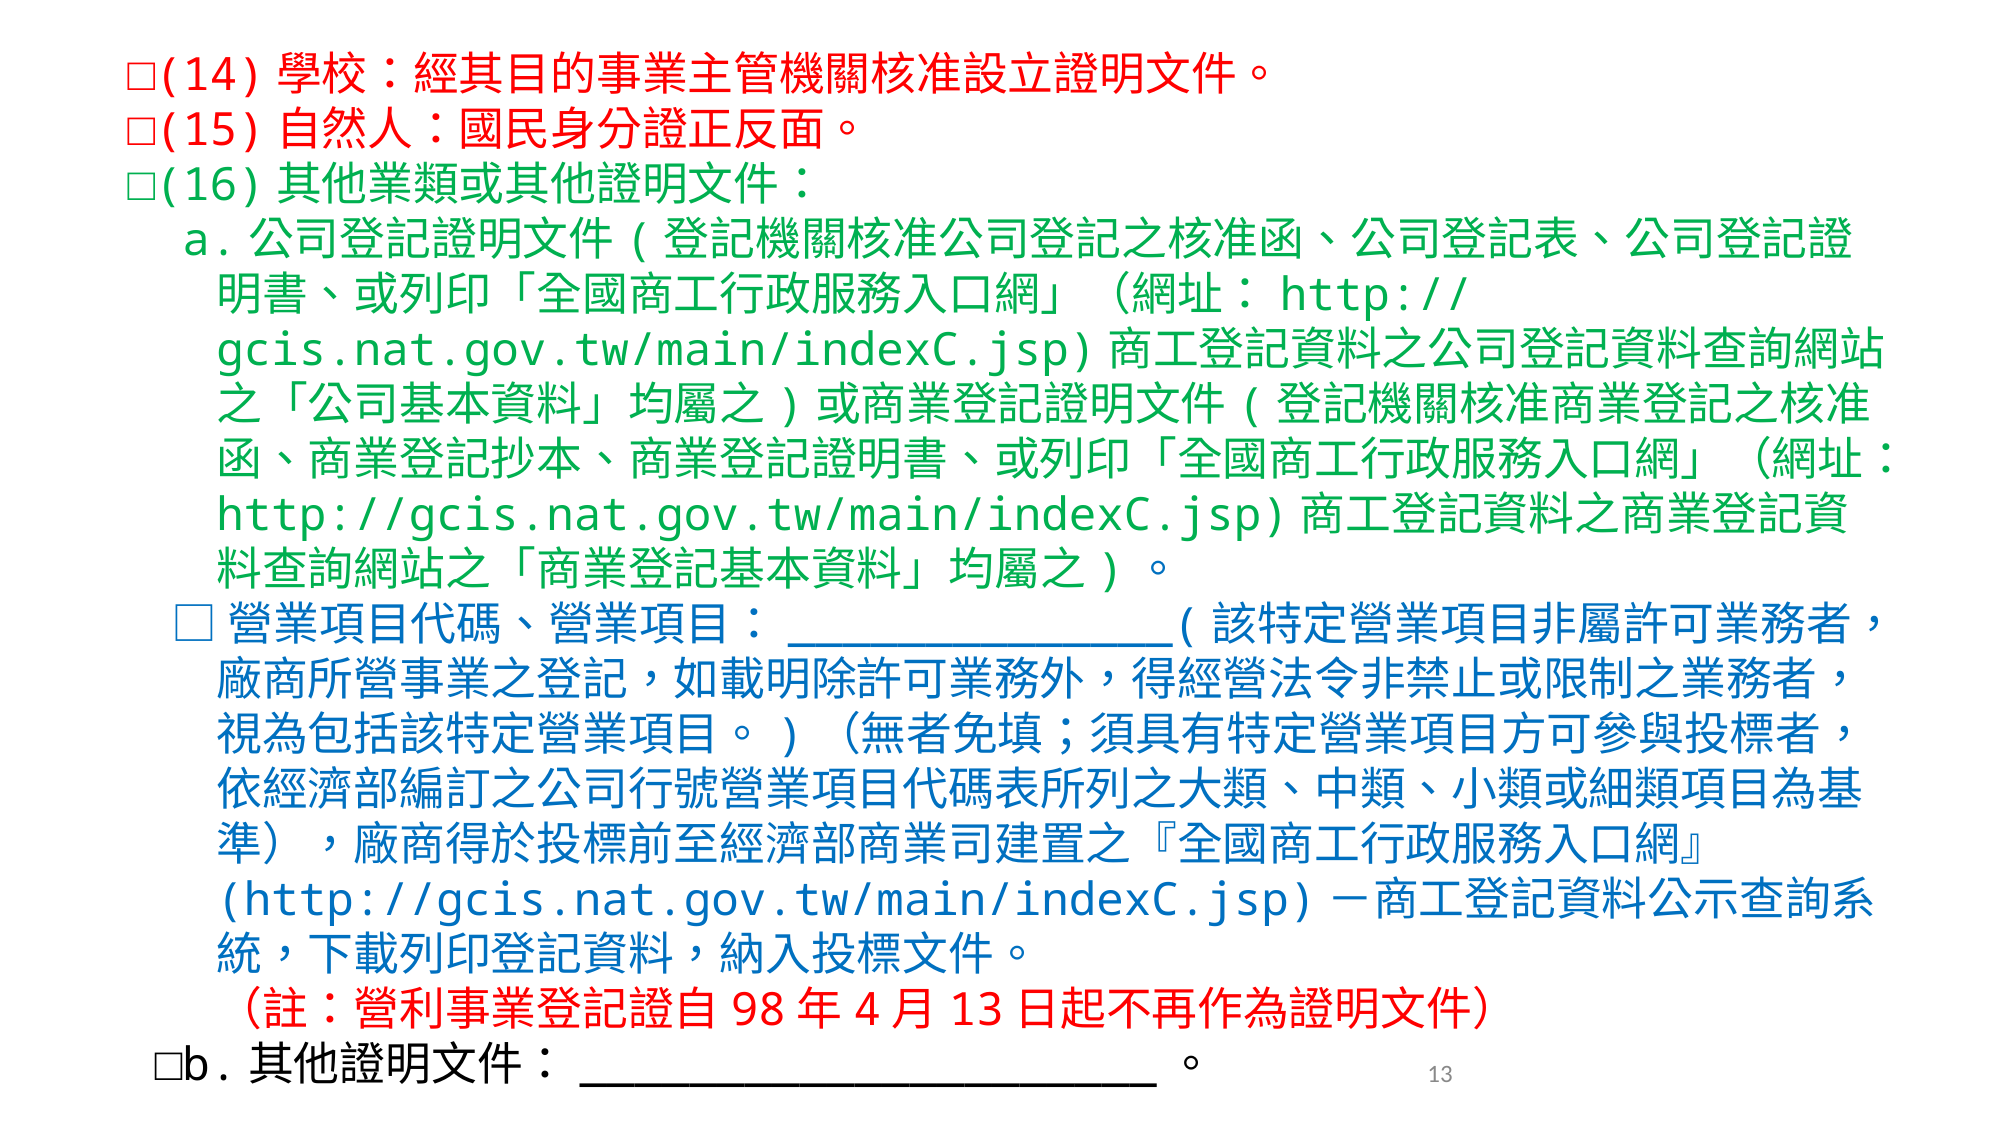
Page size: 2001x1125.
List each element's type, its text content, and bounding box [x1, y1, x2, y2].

text_box 13 [1412, 1042, 1863, 1103]
text_box □(14)學校：經其目的事業主管機關核准設立證明文件。 □(15)自然人：國民身分證正反面。 □(16)其他業類或其他證明文件： a.公司登記證明文件(登記機關核准公司登記之核准函、公司登記表、公司登記證明書、或列印「全國商工行政服務入口網」（網址：http://gcis.nat.gov.tw/main/indexC.jsp)商工登記資料之公司登記資料查詢網站之「公司基本資料」均屬之)或商業登記證明文件(登記機關核准商業登記之核准函、商業登記抄本、商業登記證明書、或列印「全國商工行政服務入口網」（網址：http://gcis.nat.gov.tw/main/indexC.jsp)商工登記資料之商業登記資料查詢網站之「商業登記基本資料」均屬之)。 □營業項目代碼、營業項目：______________(該特定營業項目非屬許可業務者，廠商所營事業之登記，如載明除許可業務外，得經營法令非禁止或限制之業務者，視為包括該特定營業項目。)（無者免填；須具有特定營業項目方可參與投標者，依經濟部編訂之公司行號營業項目代碼表所列之大類、中類、小類或細類項目為基準），廠商得於投標前至經濟部商業司建置之『全國商工行政服務入口網』(http://gcis.nat.gov.tw/main/indexC.jsp)－商工登記資料公示查詢系統，下載列印登記資料，納入投標文件。 （註：營利事業登記證自98年4月13日起不再作為證明文件） □b.其他證明文件：_____________________。 [112, 38, 1908, 1097]
